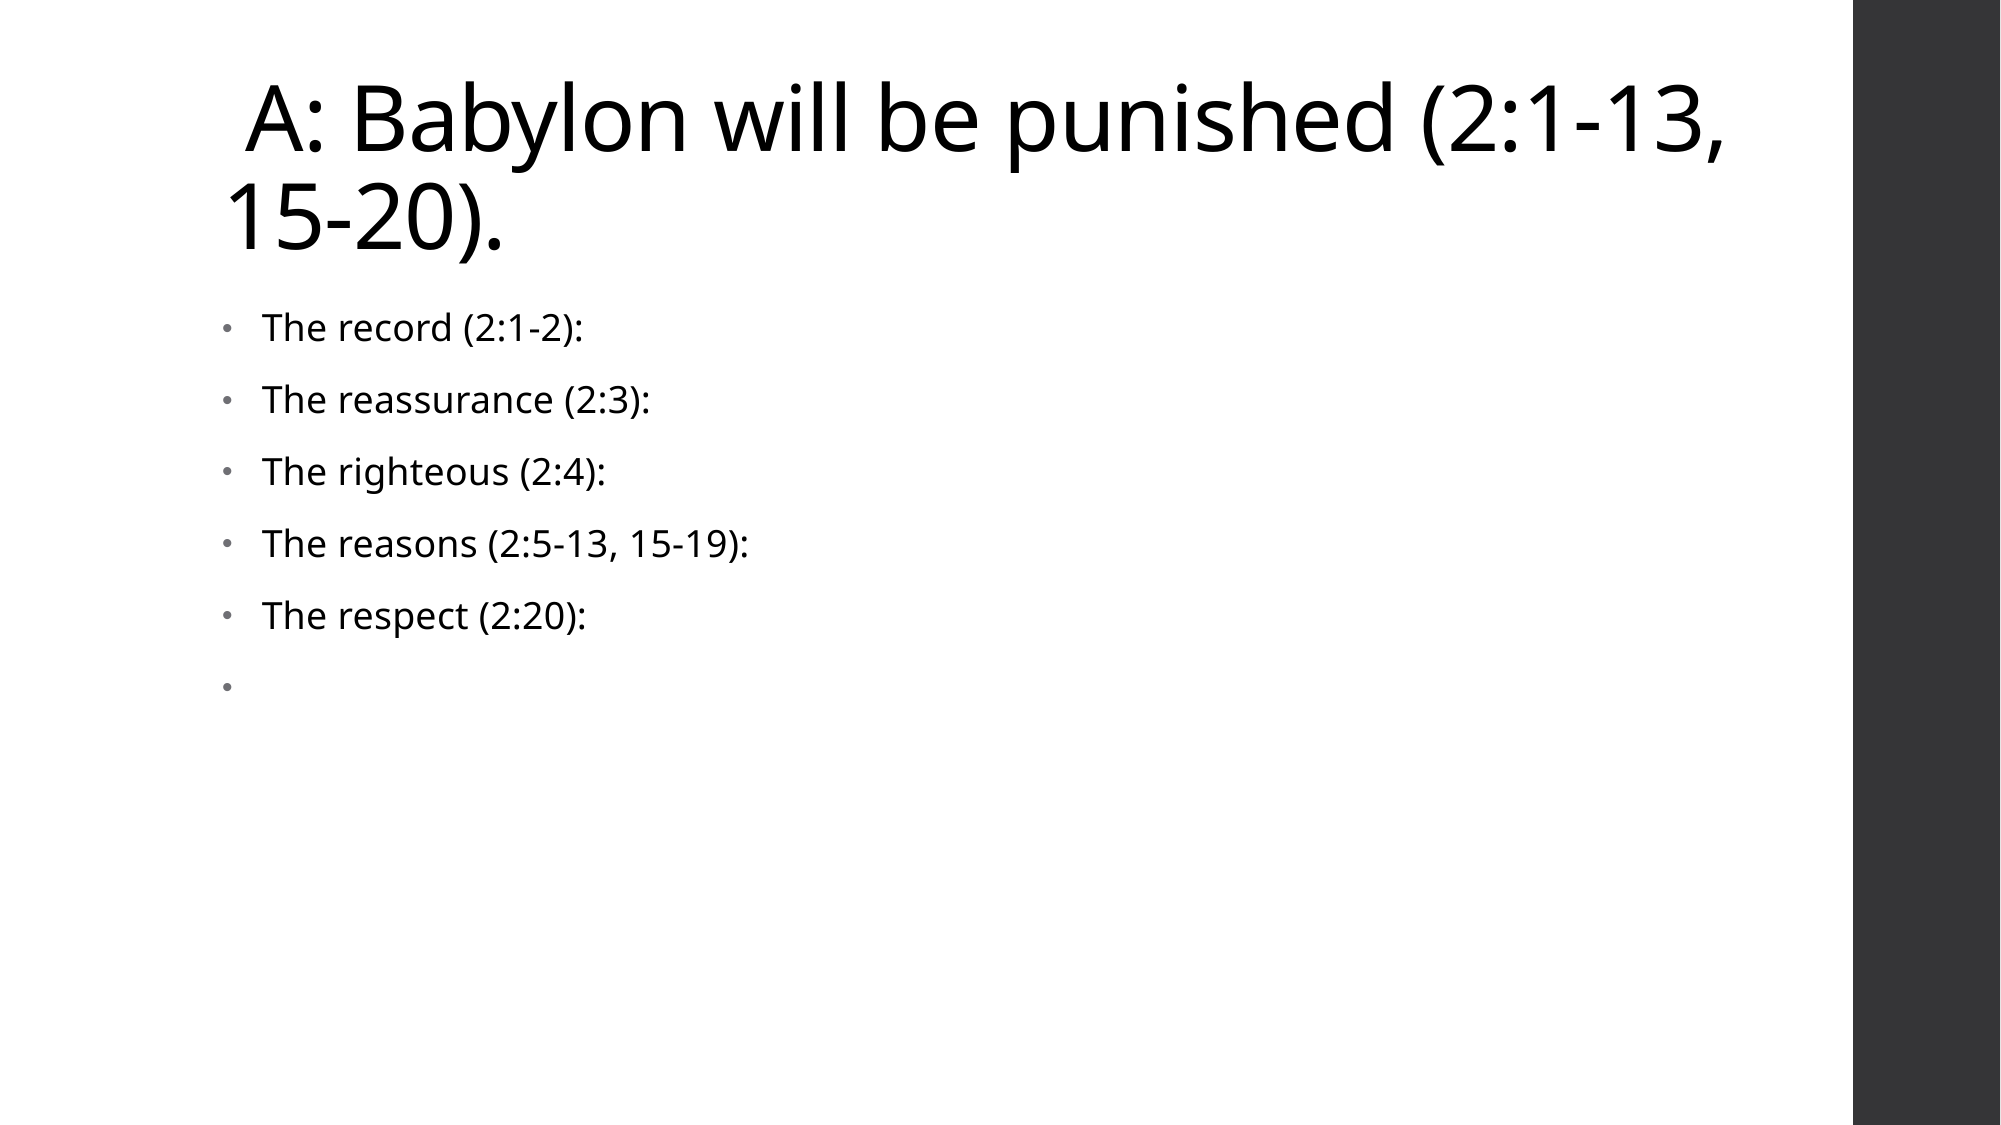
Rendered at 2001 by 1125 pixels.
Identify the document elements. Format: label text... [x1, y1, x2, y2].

list The record (2:1-2): The reassurance (2:3): The righteous (2:4): The reasons (2:5-13, 15-19): The respect (2:20): [206, 299, 1617, 1014]
title A: Babylon will be punished (2:1-13, 15-20). [206, 60, 1797, 278]
